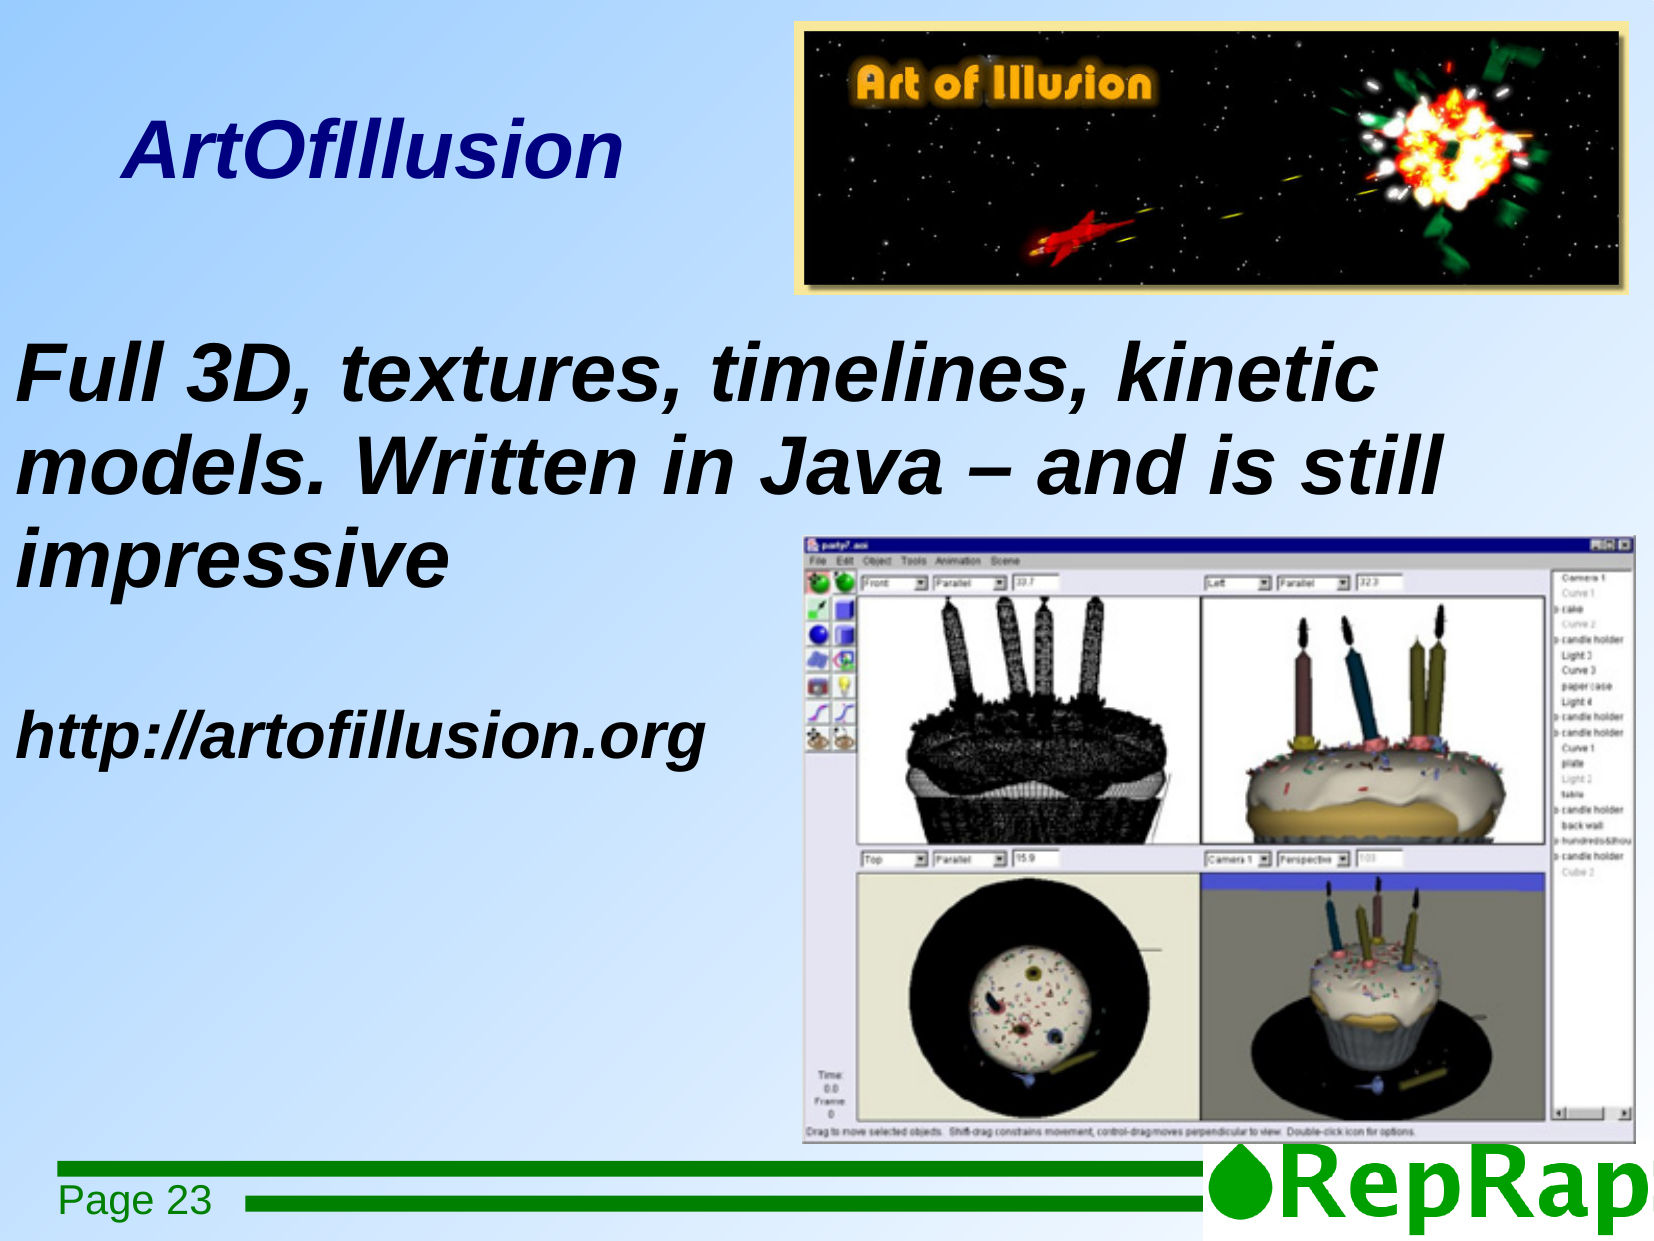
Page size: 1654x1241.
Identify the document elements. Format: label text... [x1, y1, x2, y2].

picture [802, 535, 1654, 1241]
text_box Full 3D, textures, timelines, kinetic models. Written in Java – and is still impressive http://artofillusion.org [15, 196, 1537, 996]
title ArtOfIllusion [121, 46, 794, 196]
picture [794, 21, 1629, 295]
